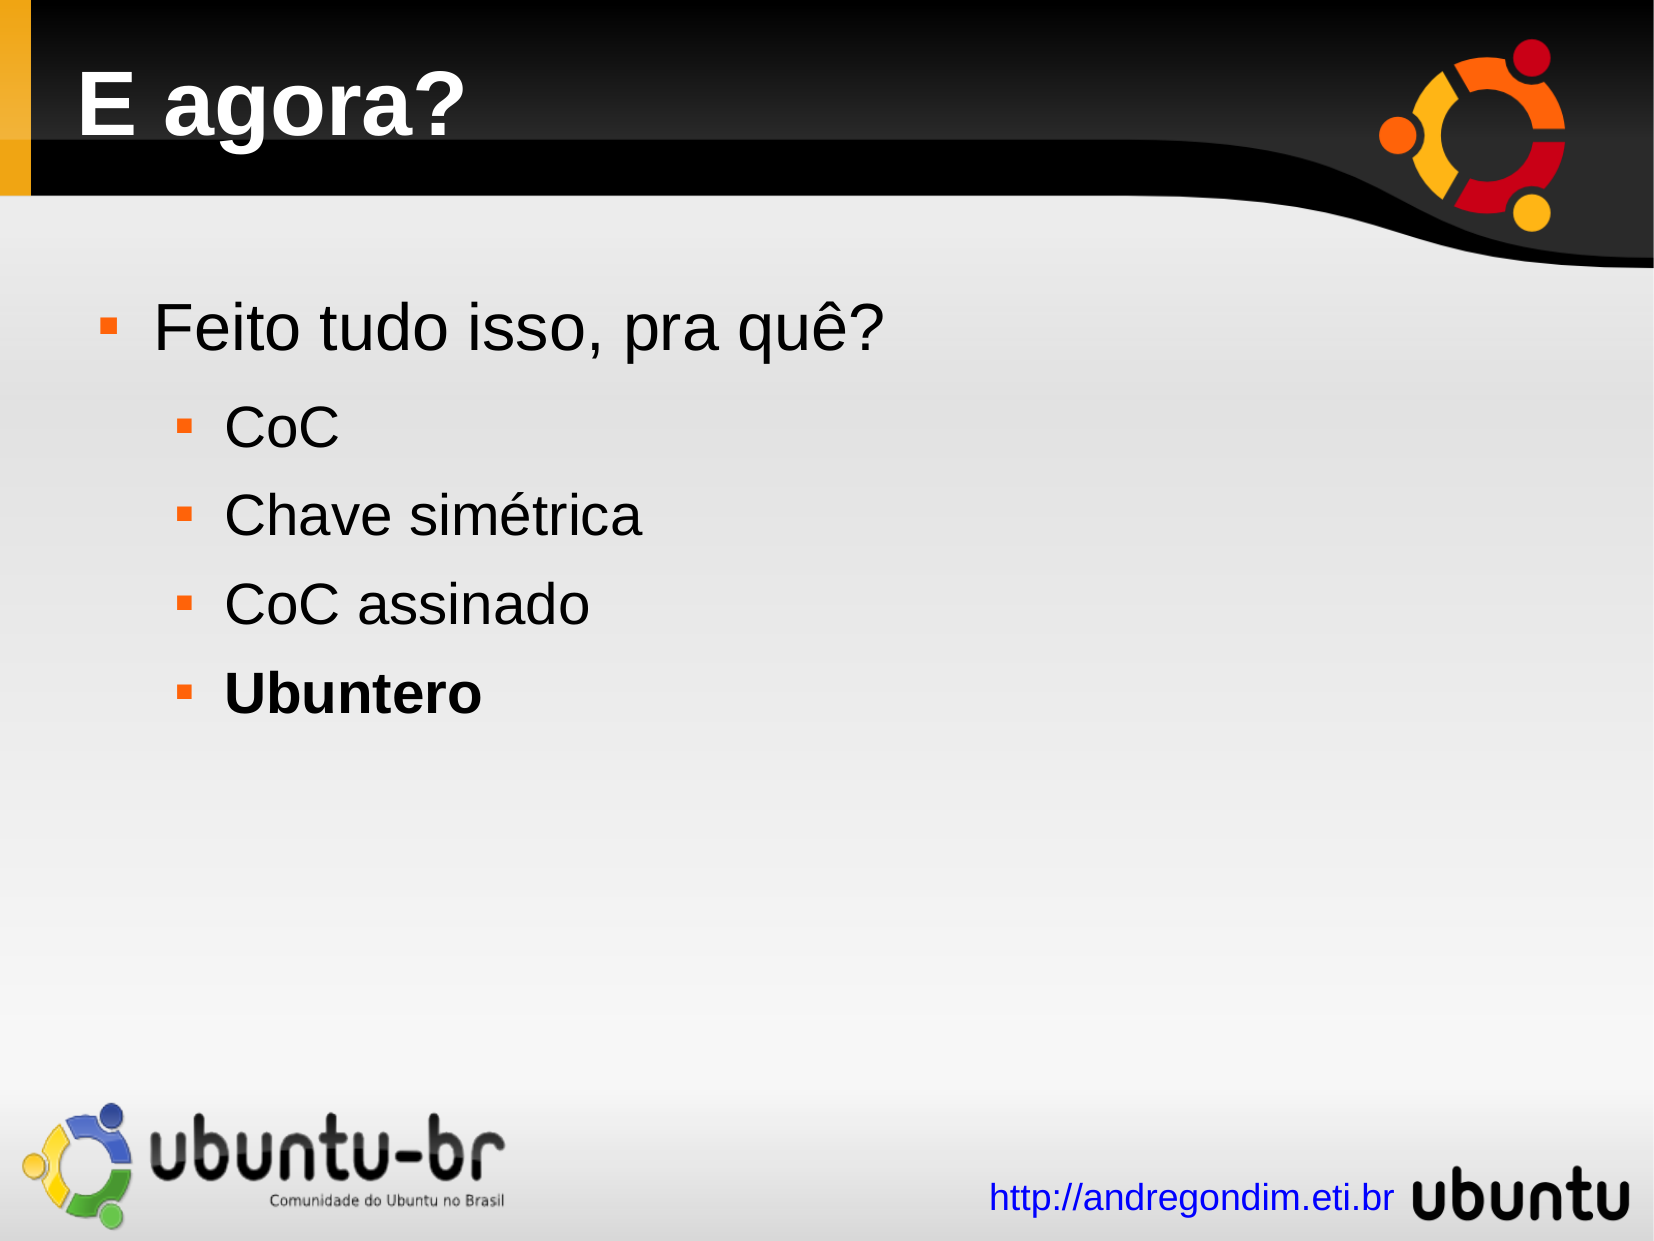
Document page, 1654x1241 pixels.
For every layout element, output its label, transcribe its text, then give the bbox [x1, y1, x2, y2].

picture [0, 0, 1654, 1241]
title E agora? [76, 7, 1565, 200]
list Feito tudo isso, pra quê? CoC Chave simétrica CoC assinado Ubuntero [82, 290, 1571, 827]
